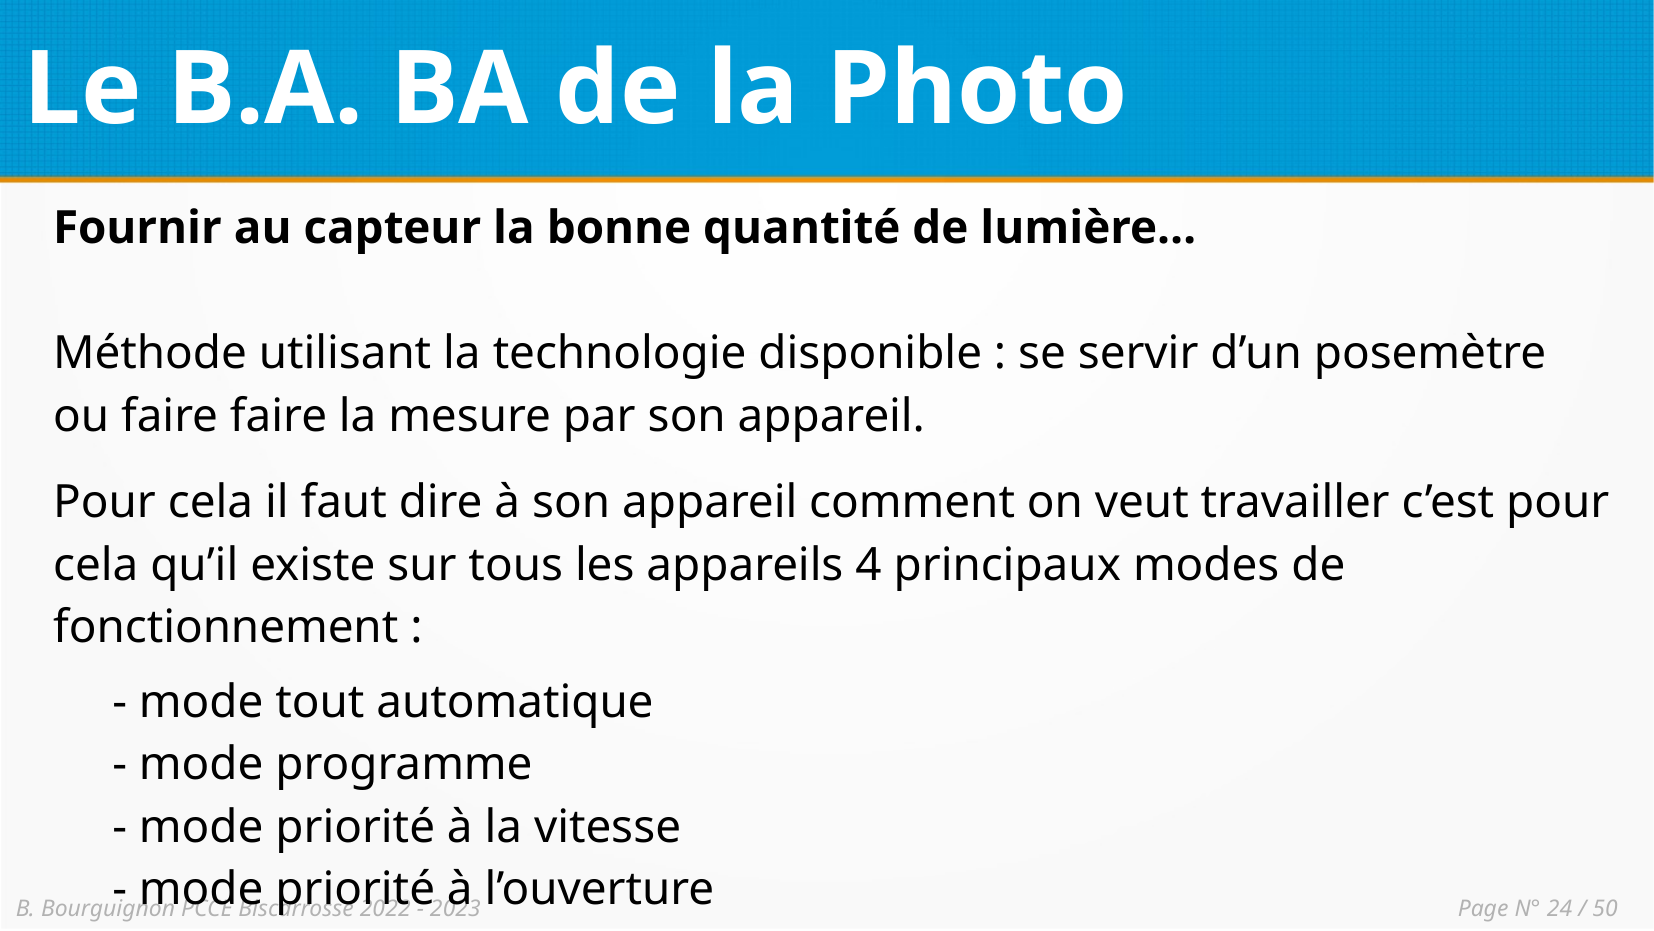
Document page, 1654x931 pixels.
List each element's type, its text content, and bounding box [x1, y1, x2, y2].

text_box Fournir au capteur la bonne quantité de lumière… Méthode utilisant la technologie disponible : se servir d’un posemètre ou faire faire la mesure par son appareil. Pour cela il faut dire à son appareil comment on veut travailler c’est pour cela qu’il existe sur tous les appareils 4 principaux modes de fonctionnement : - mode tout automatique - mode programme - mode priorité à la vitesse - mode priorité à l’ouverture - mode manuel. [47, 188, 1619, 869]
title Le B.A. BA de la Photo [23, 11, 1630, 154]
picture [0, 175, 1654, 931]
